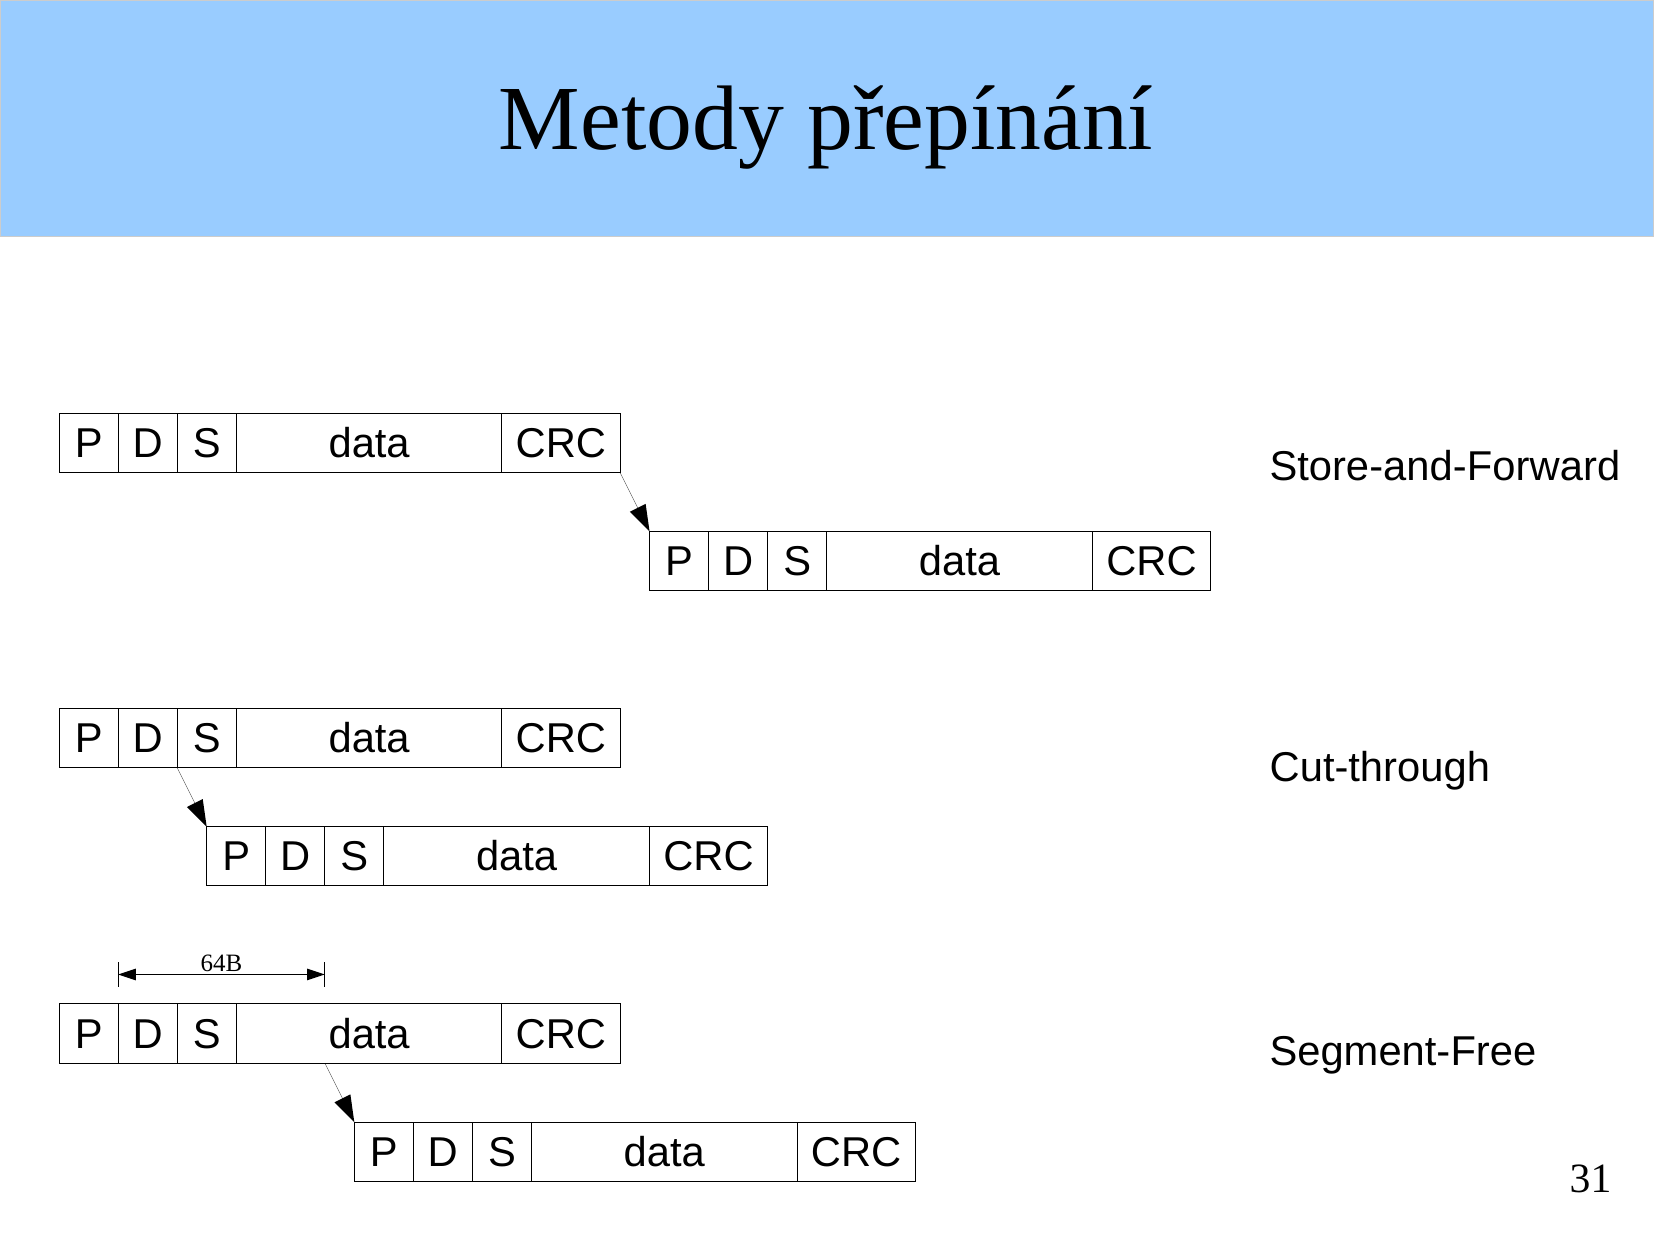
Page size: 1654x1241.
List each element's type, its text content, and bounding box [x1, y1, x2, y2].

text_box D [118, 708, 177, 768]
text_box CRC [1092, 531, 1211, 591]
text_box data [236, 413, 501, 473]
text_box S [767, 531, 826, 591]
text_box S [177, 1003, 236, 1064]
text_box D [265, 826, 324, 886]
text_box P [59, 413, 118, 473]
text_box D [708, 531, 767, 591]
text_box P [59, 708, 118, 768]
text_box CRC [797, 1122, 916, 1182]
text_box P [649, 531, 708, 591]
text_box D [118, 413, 177, 473]
text_box data [236, 1003, 501, 1064]
title Metody přepínání [0, 0, 1654, 237]
text_box S [472, 1122, 531, 1182]
text_box CRC [501, 708, 621, 768]
text_box D [413, 1122, 472, 1182]
text_box data [383, 826, 649, 886]
text_box P [206, 826, 265, 886]
text_box data [531, 1122, 797, 1182]
text_box Segment-Free [1269, 1027, 1489, 1081]
text_box Cut-through [1269, 744, 1451, 797]
text_box D [118, 1003, 177, 1064]
text_box P [59, 1003, 118, 1064]
text_box P [354, 1122, 413, 1182]
text_box Store-and-Forward [1269, 442, 1558, 496]
text_box CRC [649, 826, 768, 886]
text_box S [177, 413, 236, 473]
text_box CRC [501, 413, 621, 473]
text_box S [324, 826, 383, 886]
text_box data [826, 531, 1092, 591]
text_box S [177, 708, 236, 768]
text_box CRC [501, 1003, 621, 1064]
text_box data [236, 708, 501, 768]
